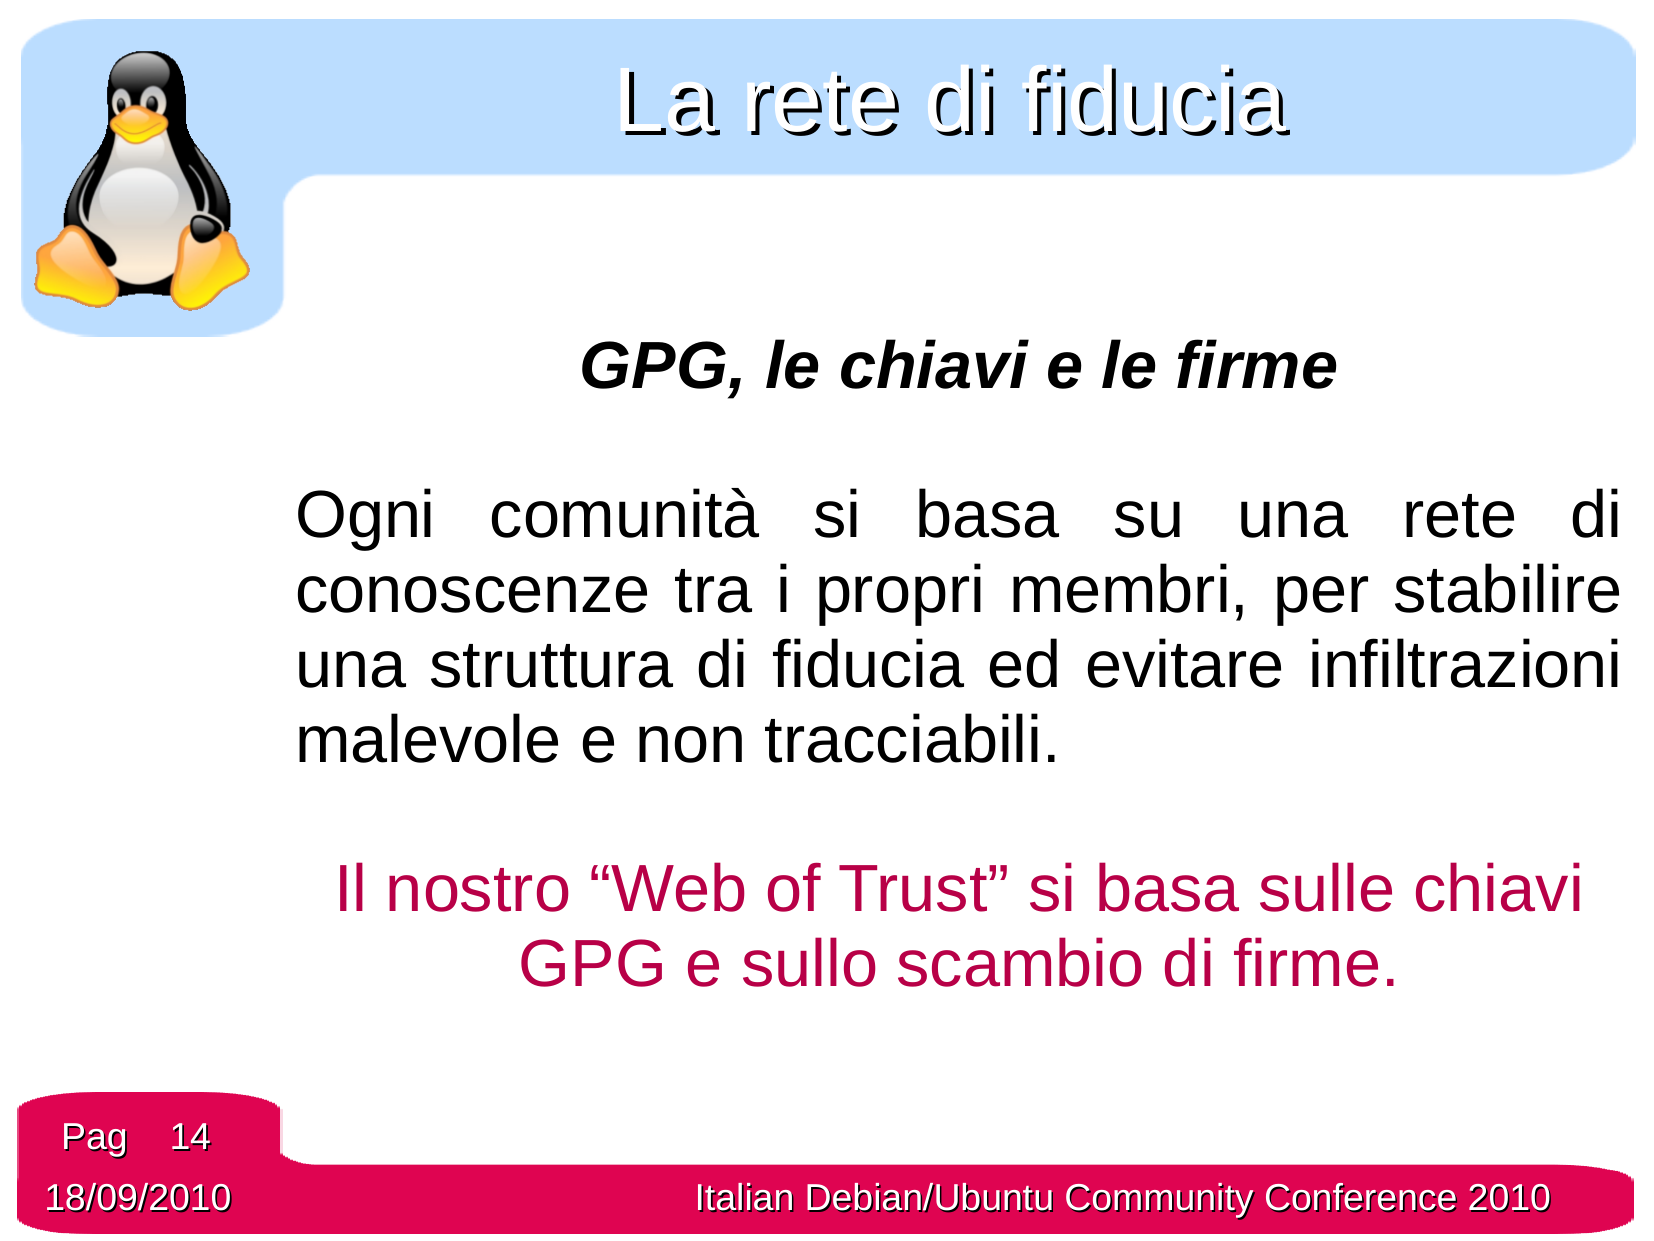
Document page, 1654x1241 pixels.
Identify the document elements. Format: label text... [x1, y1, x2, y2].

picture [17, 1092, 1634, 1234]
text_box Pag <number> [46, 1108, 266, 1182]
subtitle GPG, le chiavi e le firme Ogni comunità si basa su una rete di conoscenze tra i propri membri, per stabilire una struttura di fiducia ed evitare infiltrazioni malevole e non tracciabili. Il nostro “Web of Trust” si basa sulle chiavi GPG e sullo scambio di firme. [295, 206, 1625, 1123]
title La rete di fiducia [265, 3, 1636, 196]
picture [21, 19, 1636, 337]
text_box Italian Debian/Ubuntu Community Conference 2010 [679, 1169, 1566, 1241]
text_box 18/09/2010 [29, 1169, 296, 1241]
